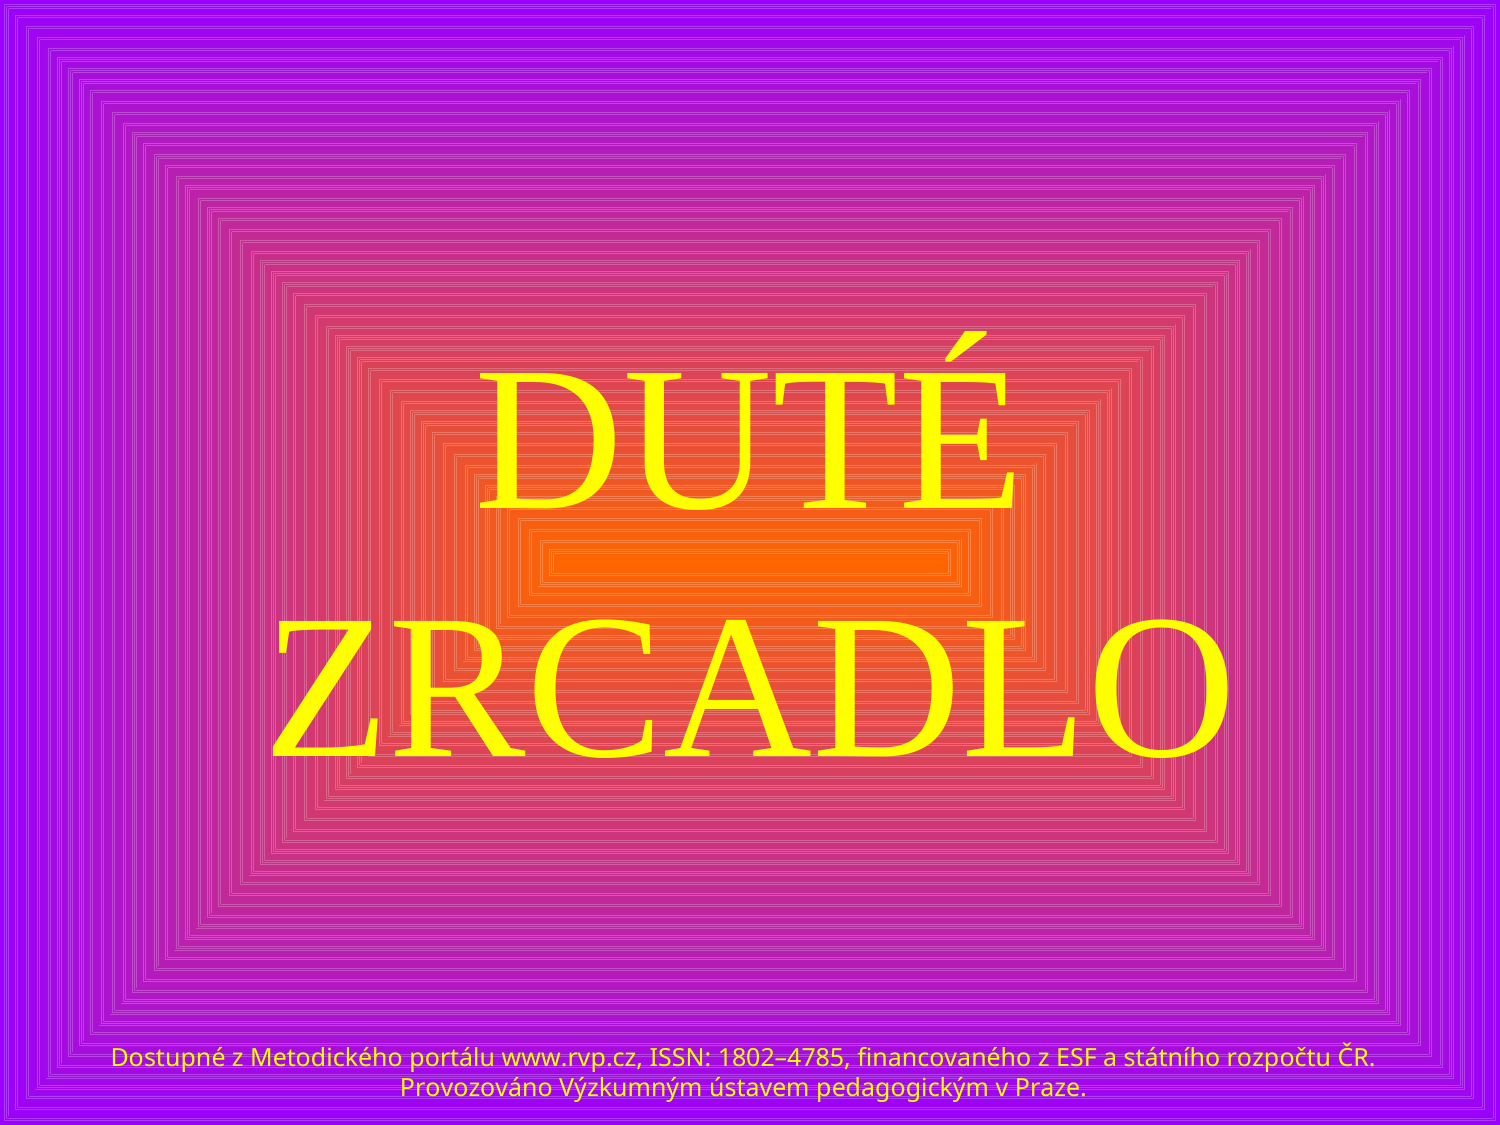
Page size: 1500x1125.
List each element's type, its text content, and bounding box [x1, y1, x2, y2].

text_box DUTÉ ZRCADLO [0, 294, 1500, 806]
text_box Dostupné z Metodického portálu www.rvp.cz, ISSN: 1802–4785, financovaného z ESF a státního rozpočtu ČR. Provozováno Výzkumným ústavem pedagogickým v Praze. [35, 1041, 1454, 1102]
